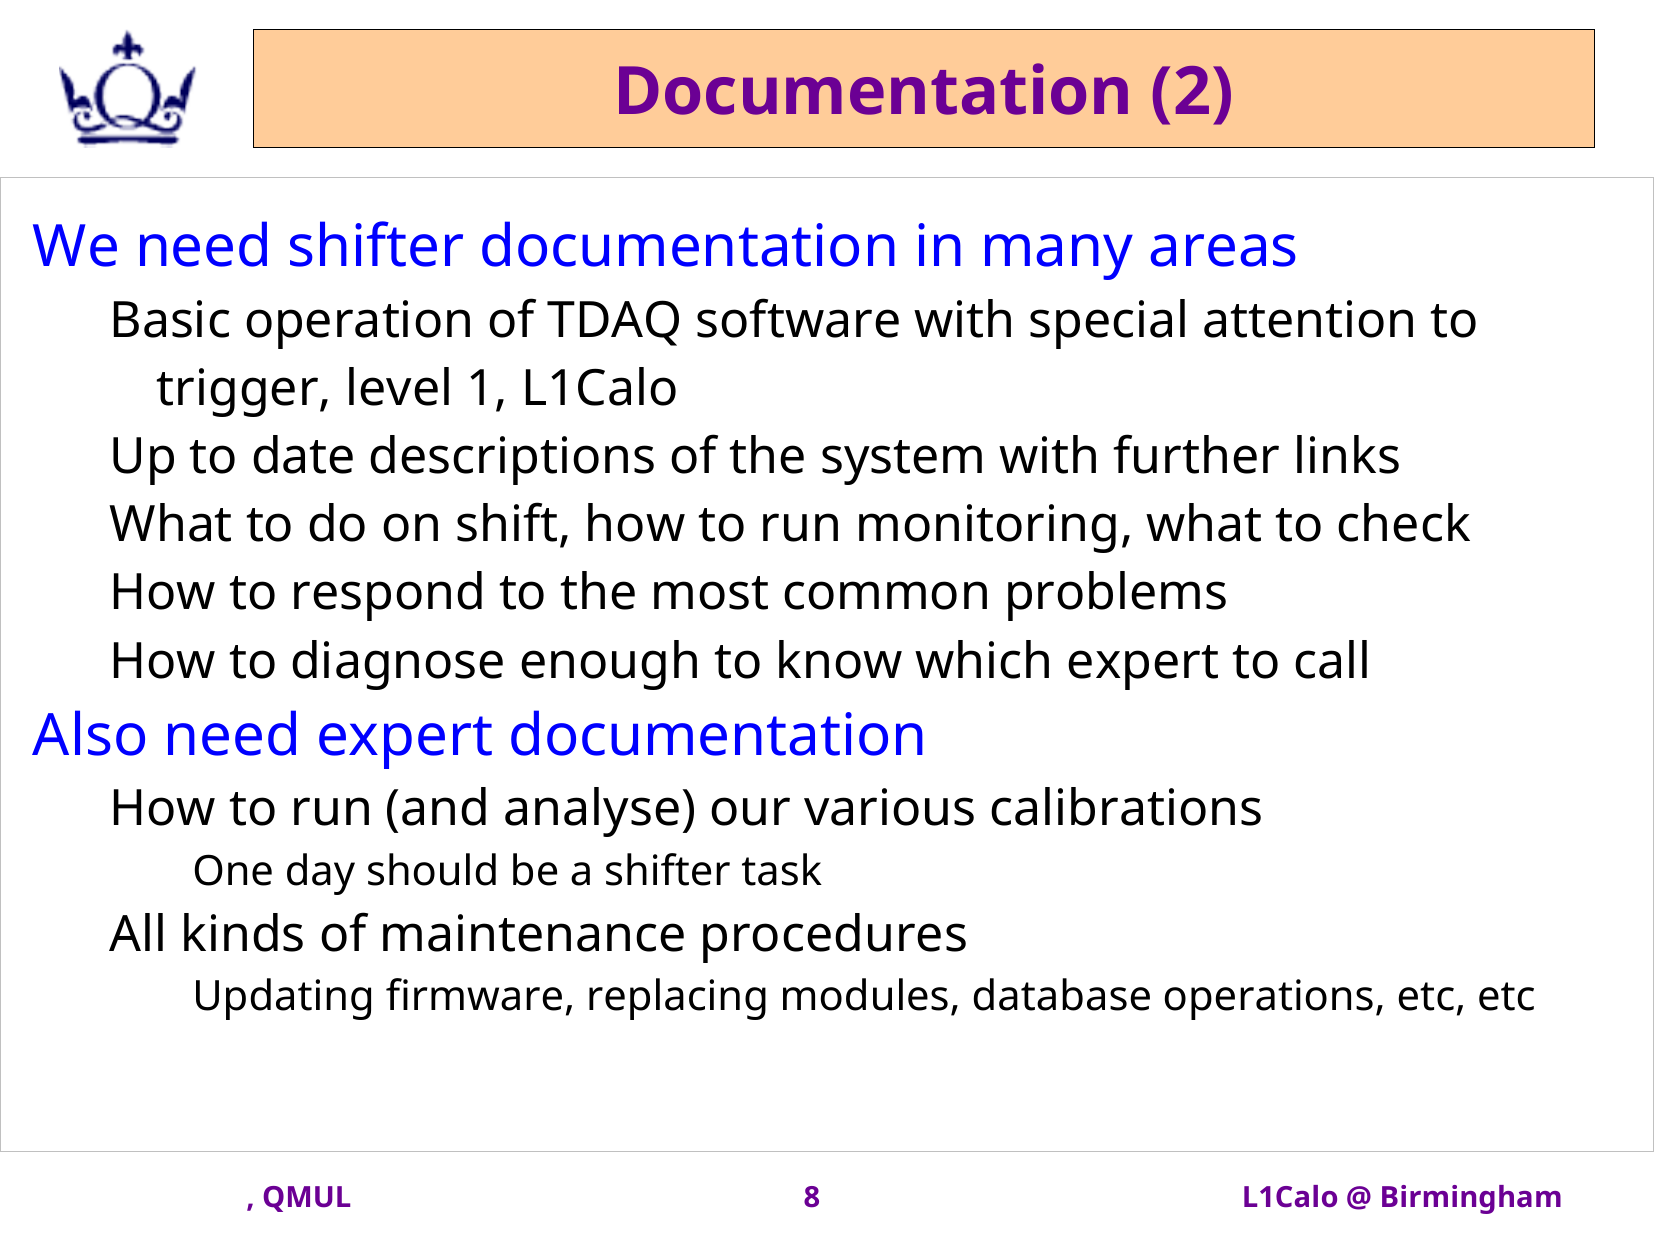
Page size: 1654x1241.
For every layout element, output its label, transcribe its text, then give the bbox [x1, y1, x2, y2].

picture [59, 29, 200, 148]
title Documentation (2) [253, 29, 1595, 148]
list We need shifter documentation in many areas Basic operation of TDAQ software with special attention to trigger, level 1, L1Calo Up to date descriptions of the system with further links What to do on shift, how to run monitoring, what to check How to respond to the most common problems How to diagnose enough to know which expert to call Also need expert documentation How to run (and analyse) our various calibrations One day should be a shifter task All kinds of maintenance procedures Updating firmware, replacing modules, database operations, etc, etc [15, 204, 1634, 1124]
